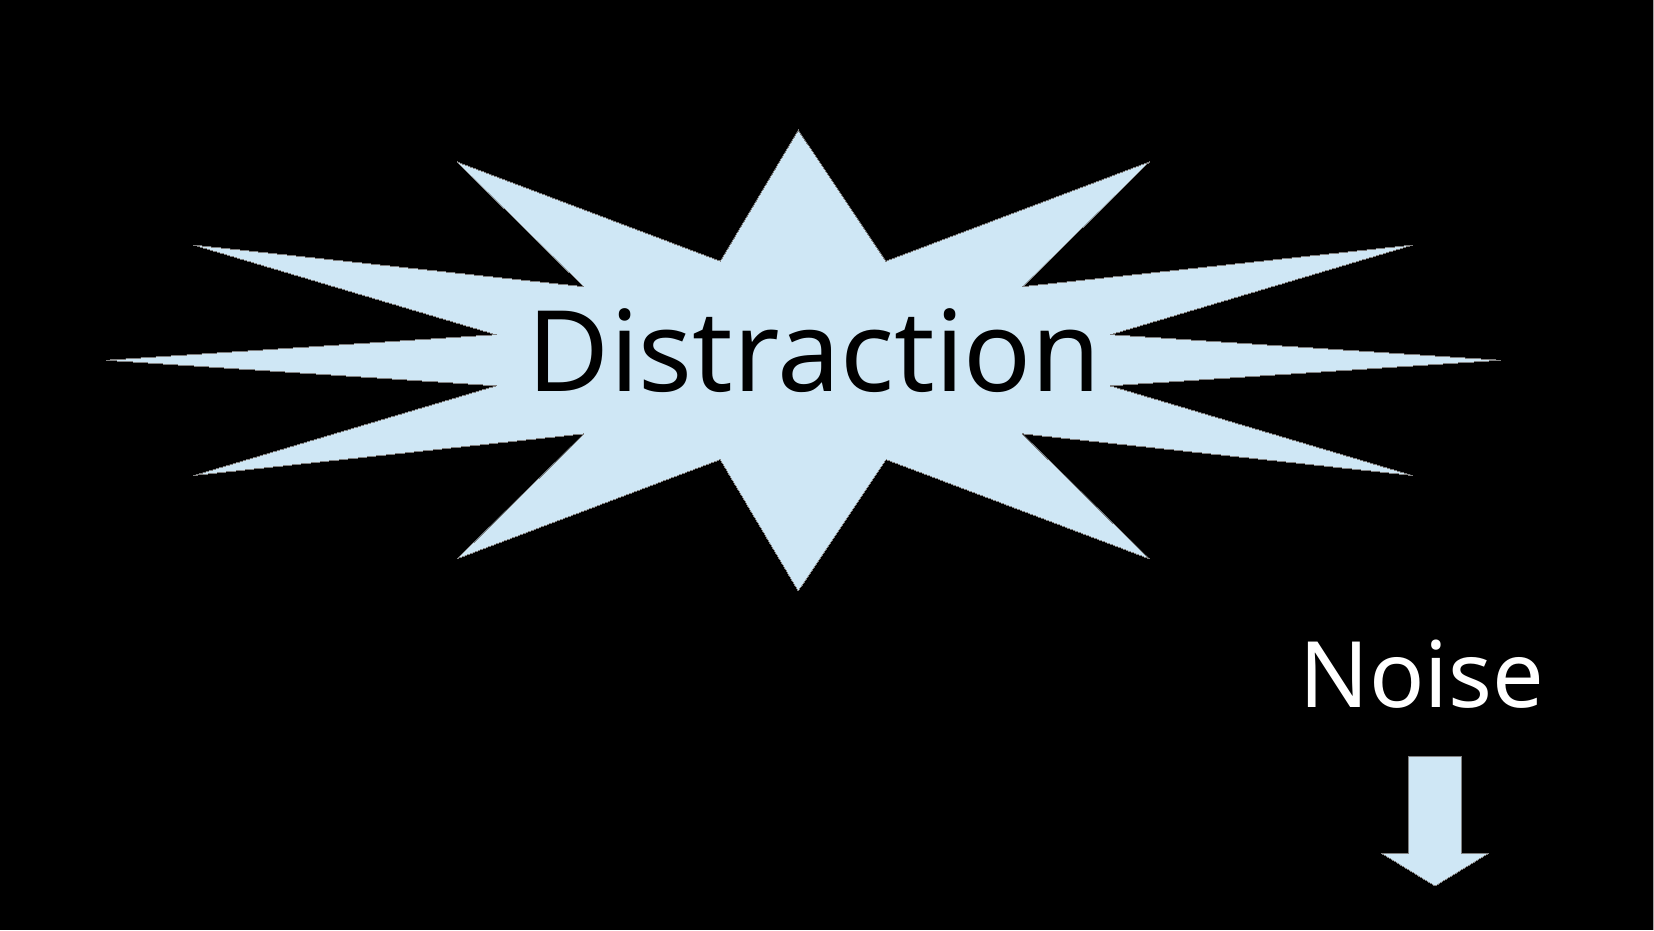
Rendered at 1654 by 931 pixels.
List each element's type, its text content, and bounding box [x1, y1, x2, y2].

text_box [1381, 756, 1489, 886]
text_box Noise [1086, 602, 1560, 725]
text_box [1078, 532, 1150, 559]
text_box [763, 532, 838, 591]
text_box [1140, 161, 1150, 165]
subtitle Distraction [70, 165, 1560, 532]
text_box [457, 532, 528, 559]
text_box [777, 129, 822, 165]
